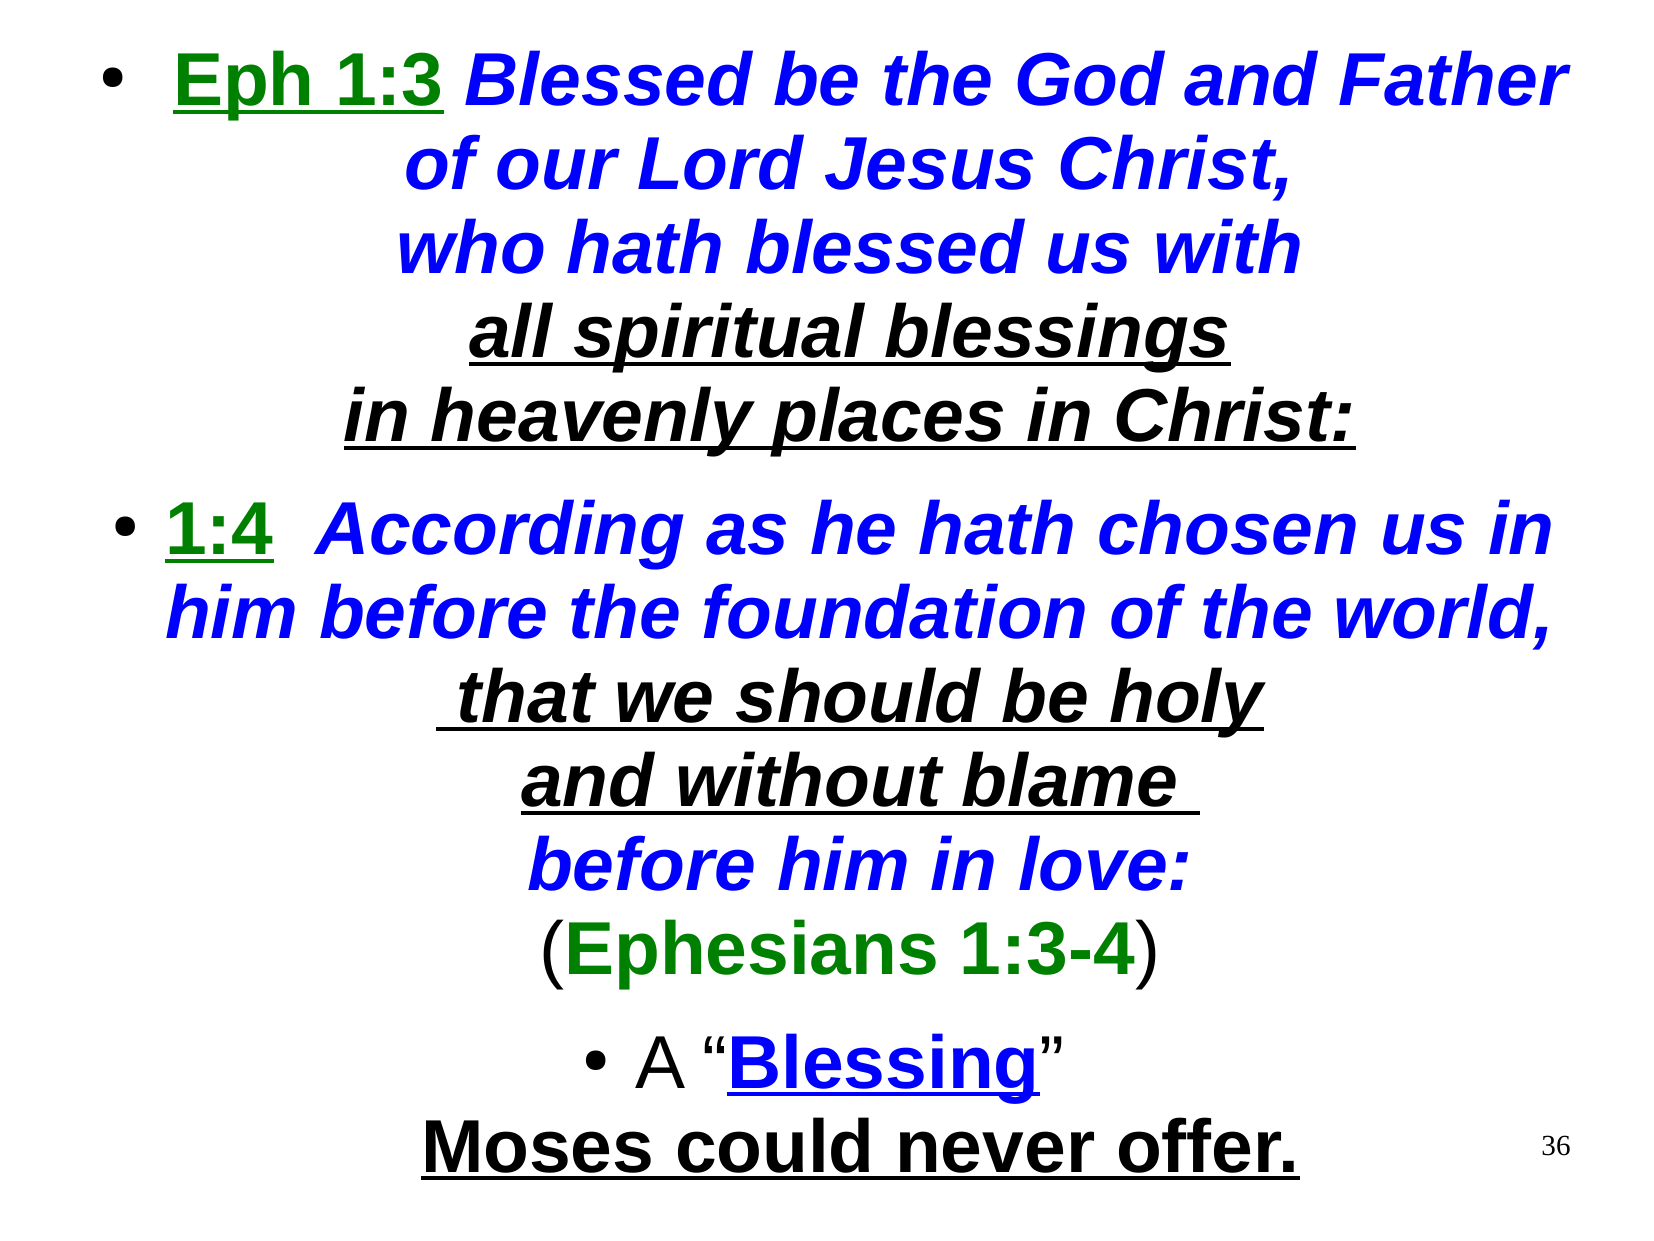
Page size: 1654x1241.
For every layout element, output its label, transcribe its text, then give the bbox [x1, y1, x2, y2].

list Eph 1:3 Blessed be the God and Father of our Lord Jesus Christ, who hath blessed us with all spiritual blessings in heavenly places in Christ: 1:4 According as he hath chosen us in him before the foundation of the world, that we should be holy and without blame before him in love: (Ephesians 1:3-4) A “Blessing” Moses could never offer. [37, 37, 1613, 1238]
